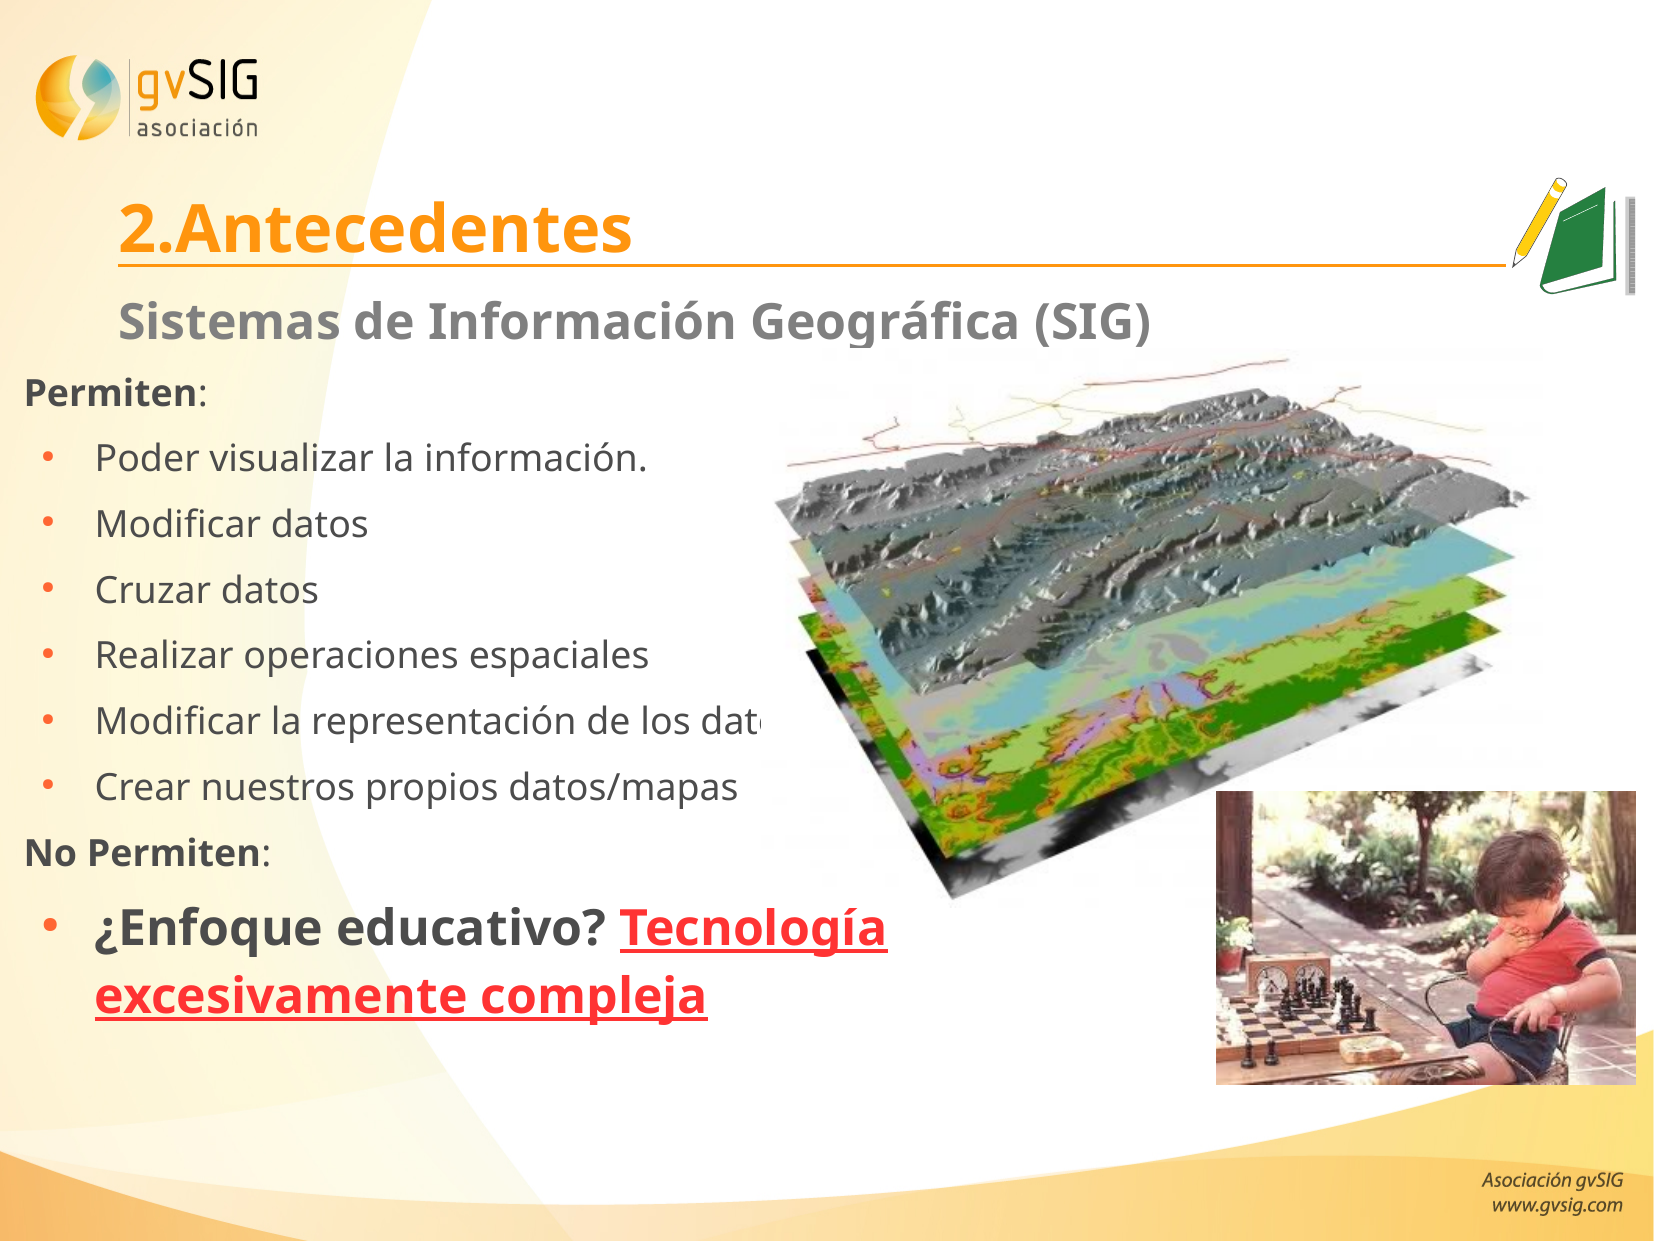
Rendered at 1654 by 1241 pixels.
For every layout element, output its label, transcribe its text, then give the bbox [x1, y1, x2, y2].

picture [0, 0, 1654, 1241]
title Sistemas de Información Geográfica (SIG) [118, 276, 1477, 365]
list Permiten: Poder visualizar la información. Modificar datos Cruzar datos Realizar operaciones espaciales Modificar la representación de los datos Crear nuestros propios datos/mapas No Permiten: ¿Enfoque educativo? Tecnología excesivamente compleja [23, 366, 981, 1241]
title 2.Antecedentes [118, 177, 1511, 276]
